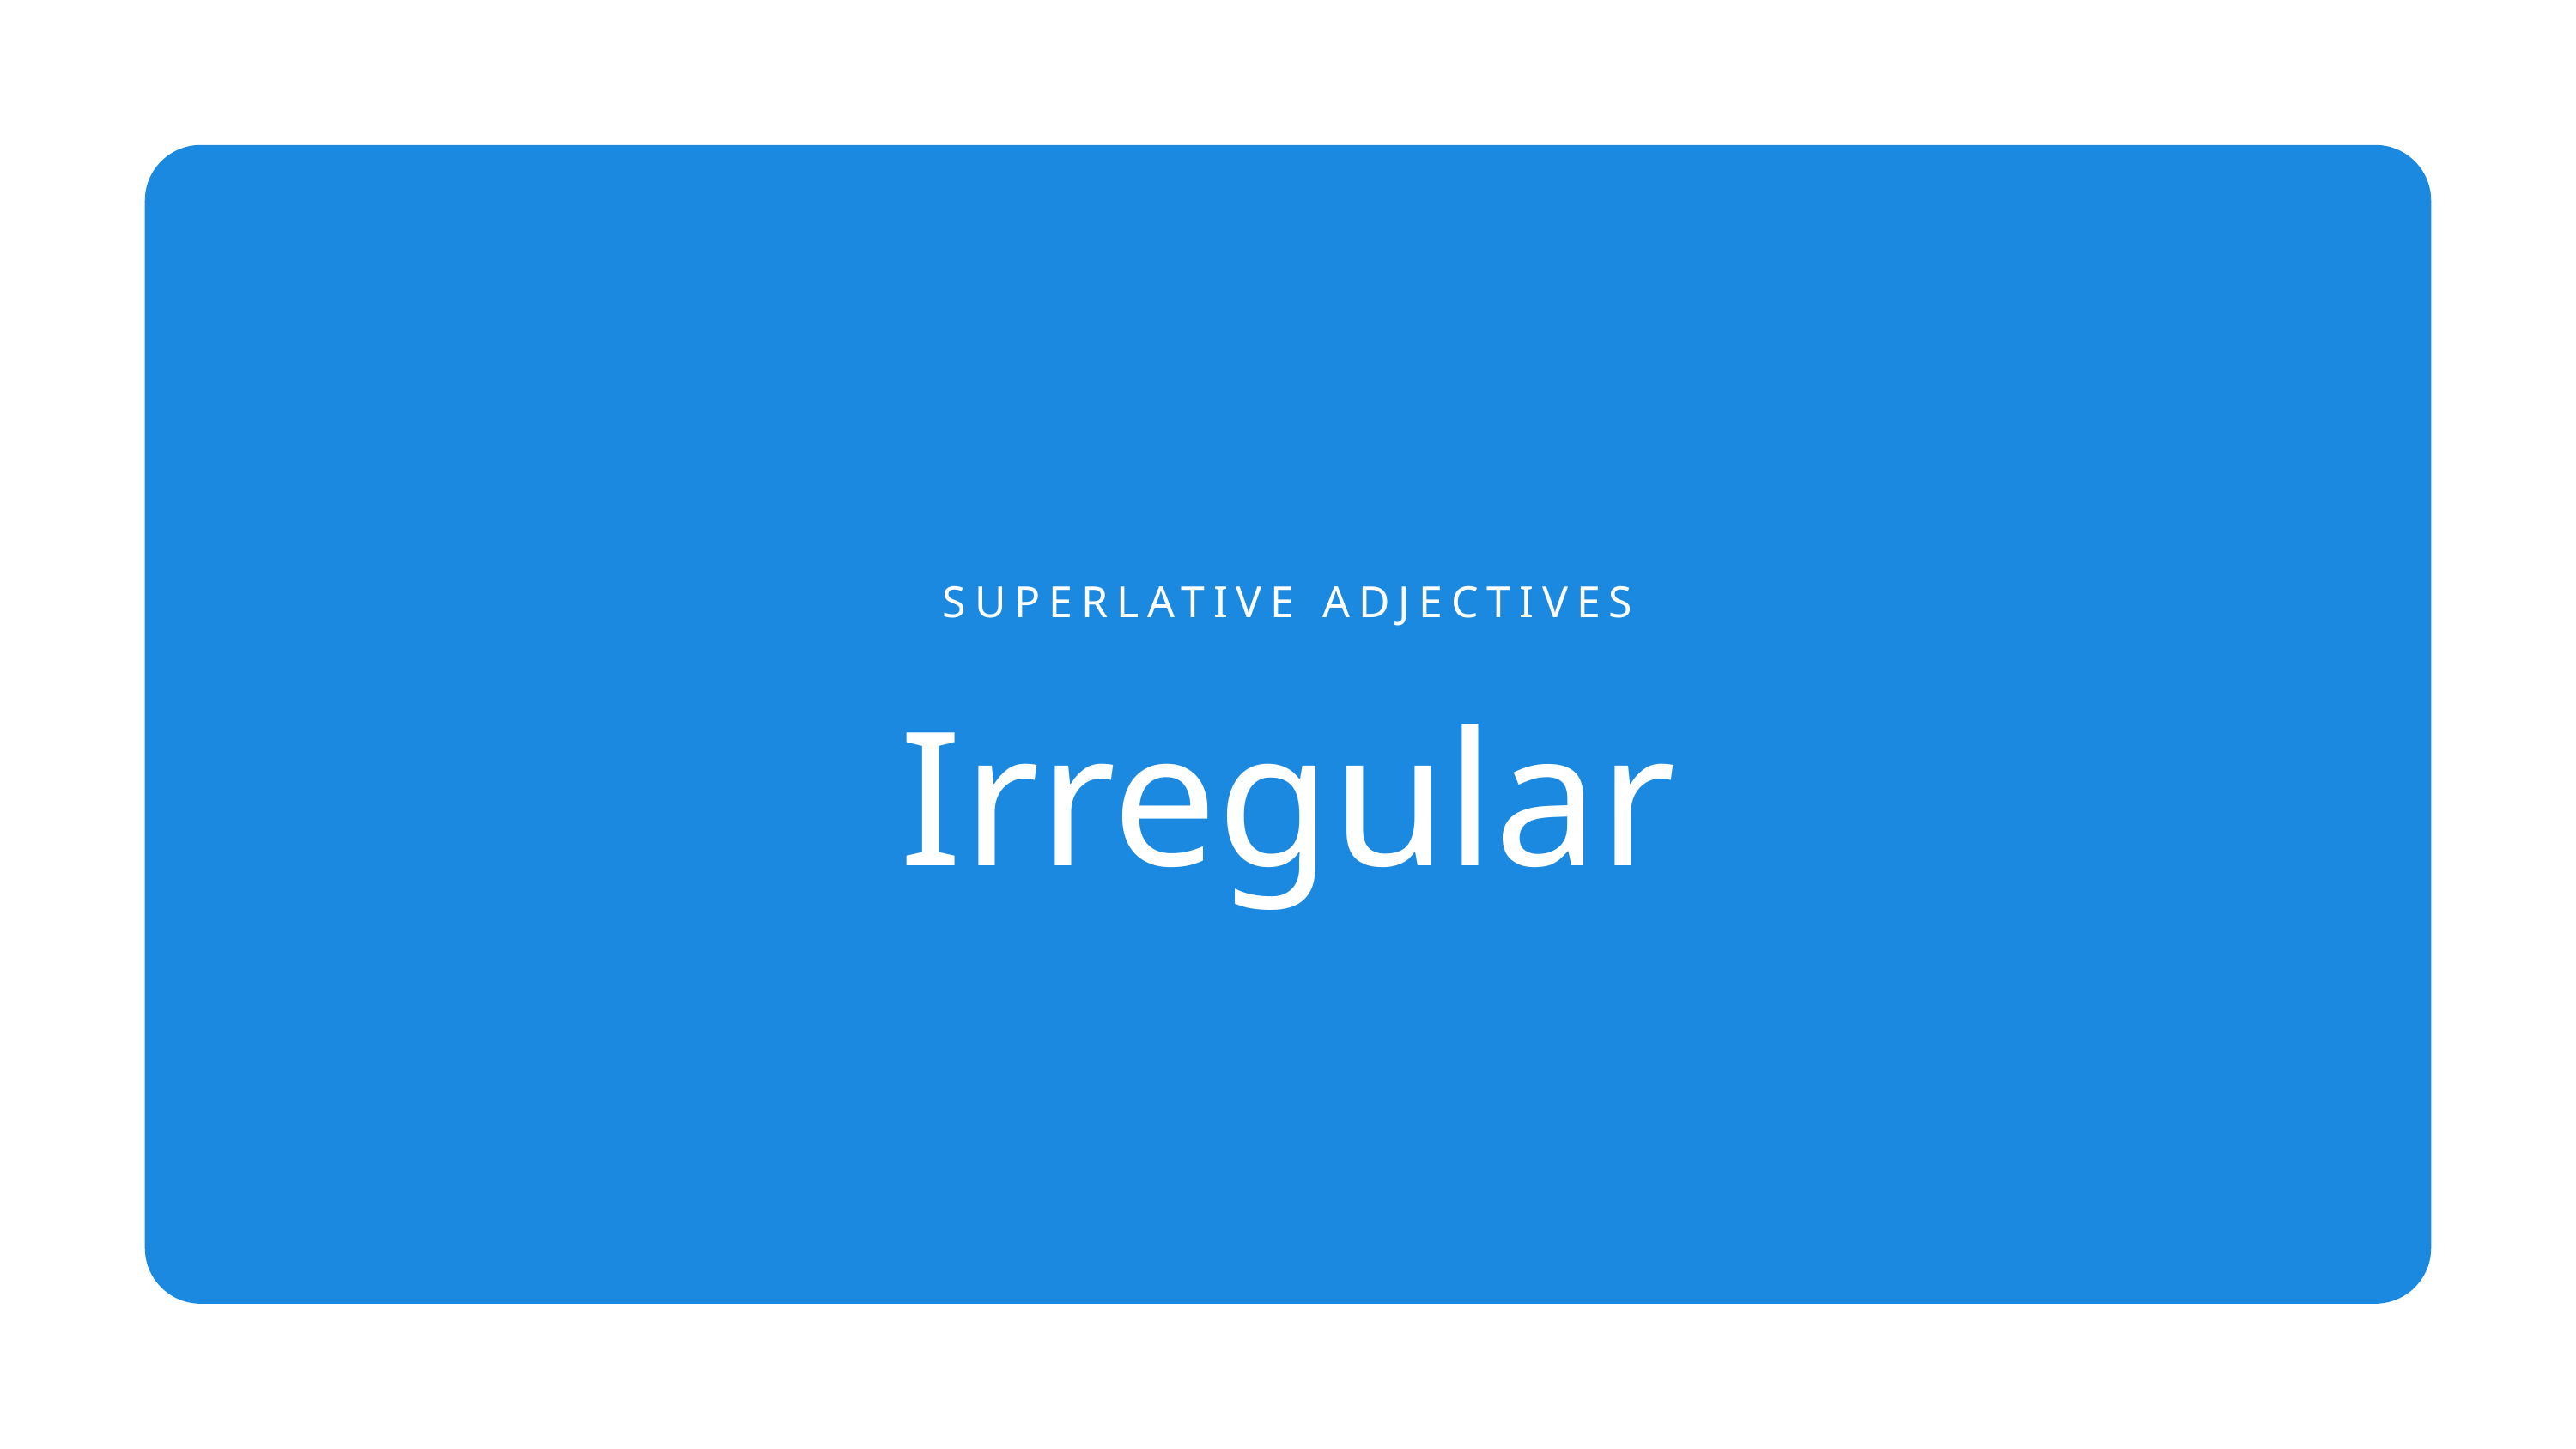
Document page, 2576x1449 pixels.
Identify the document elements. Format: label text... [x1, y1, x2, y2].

text_box [144, 144, 2432, 1304]
text_box SUPERLATIVE ADJECTIVES [497, 566, 2079, 621]
text_box Irregular [497, 642, 2079, 877]
